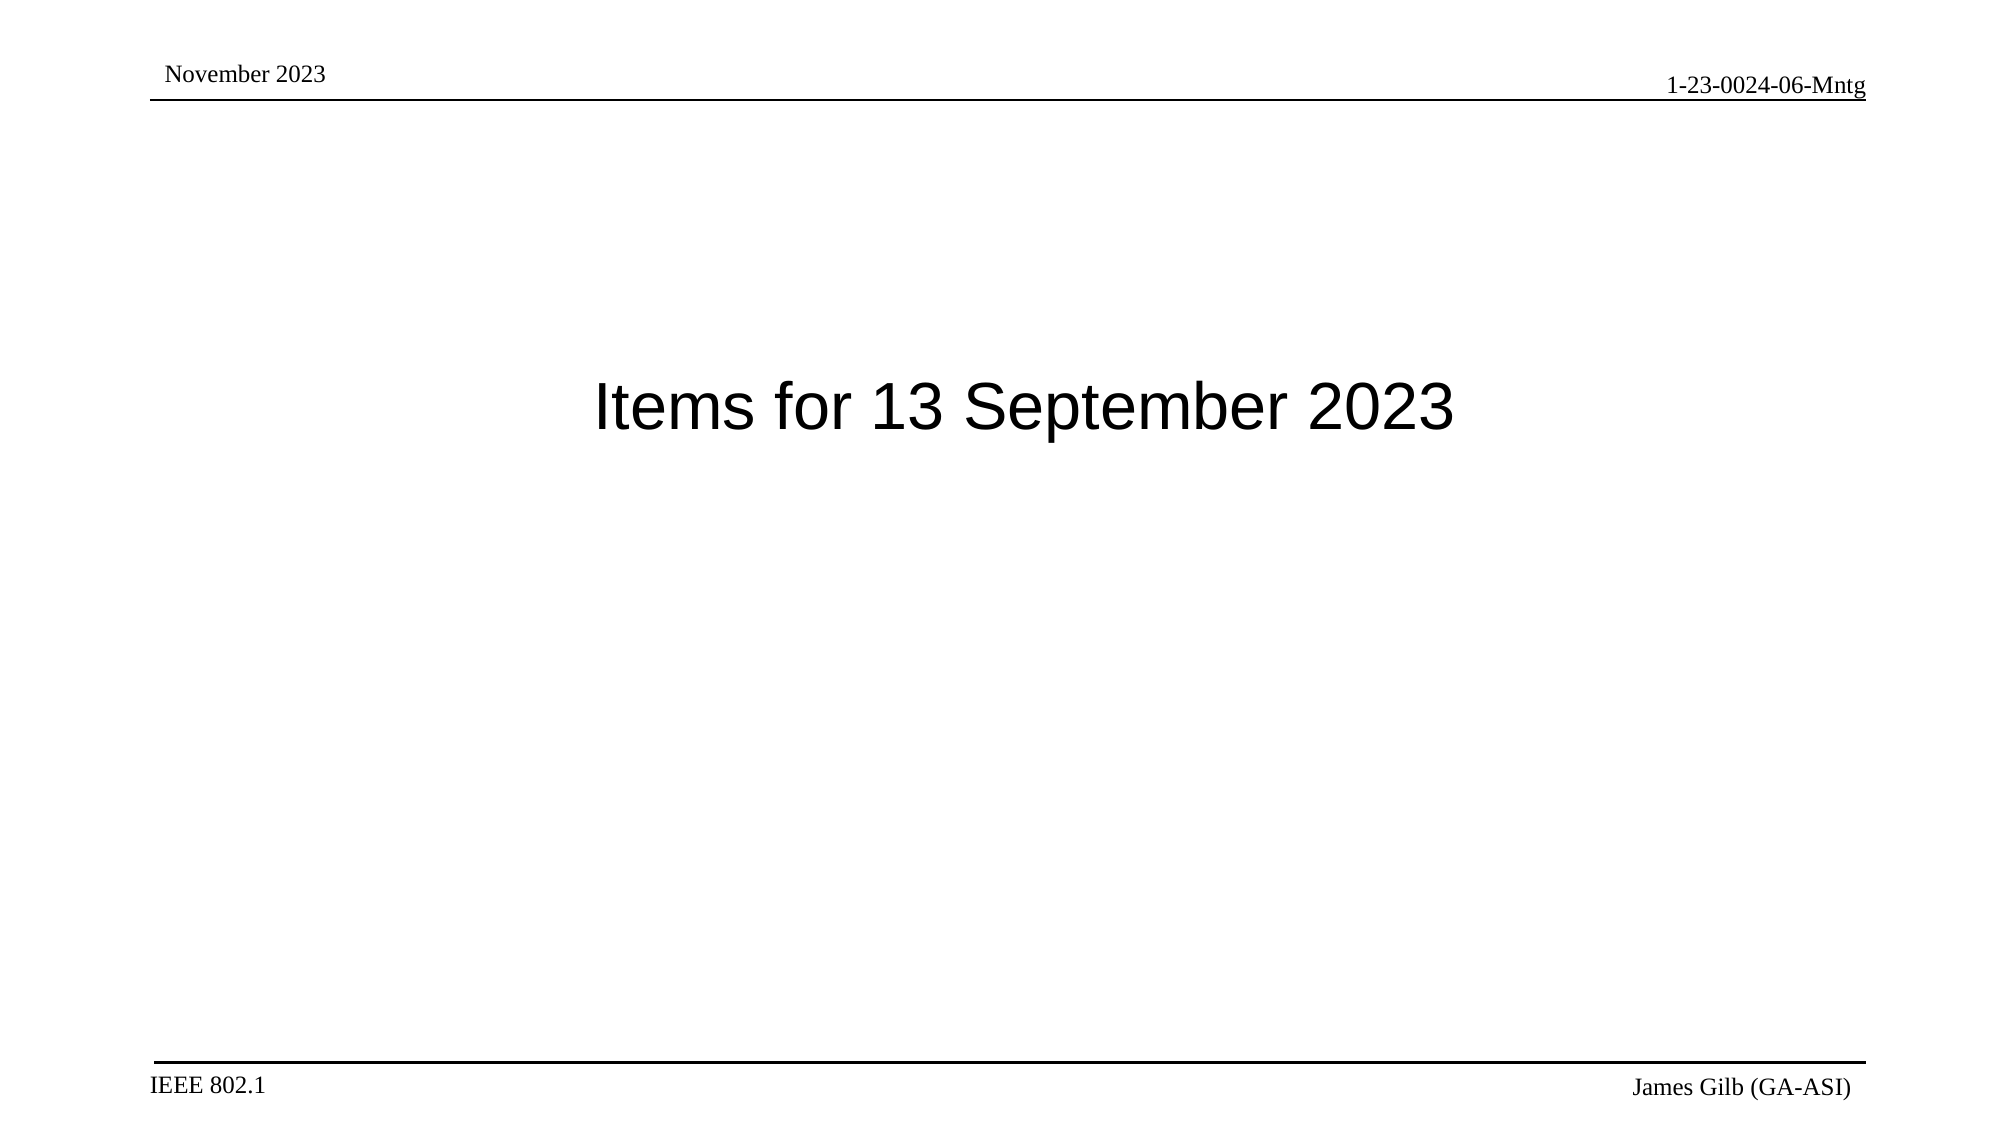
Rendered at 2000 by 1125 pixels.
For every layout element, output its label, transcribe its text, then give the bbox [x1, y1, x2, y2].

subtitle Items for 13 September 2023 [149, 112, 1900, 693]
